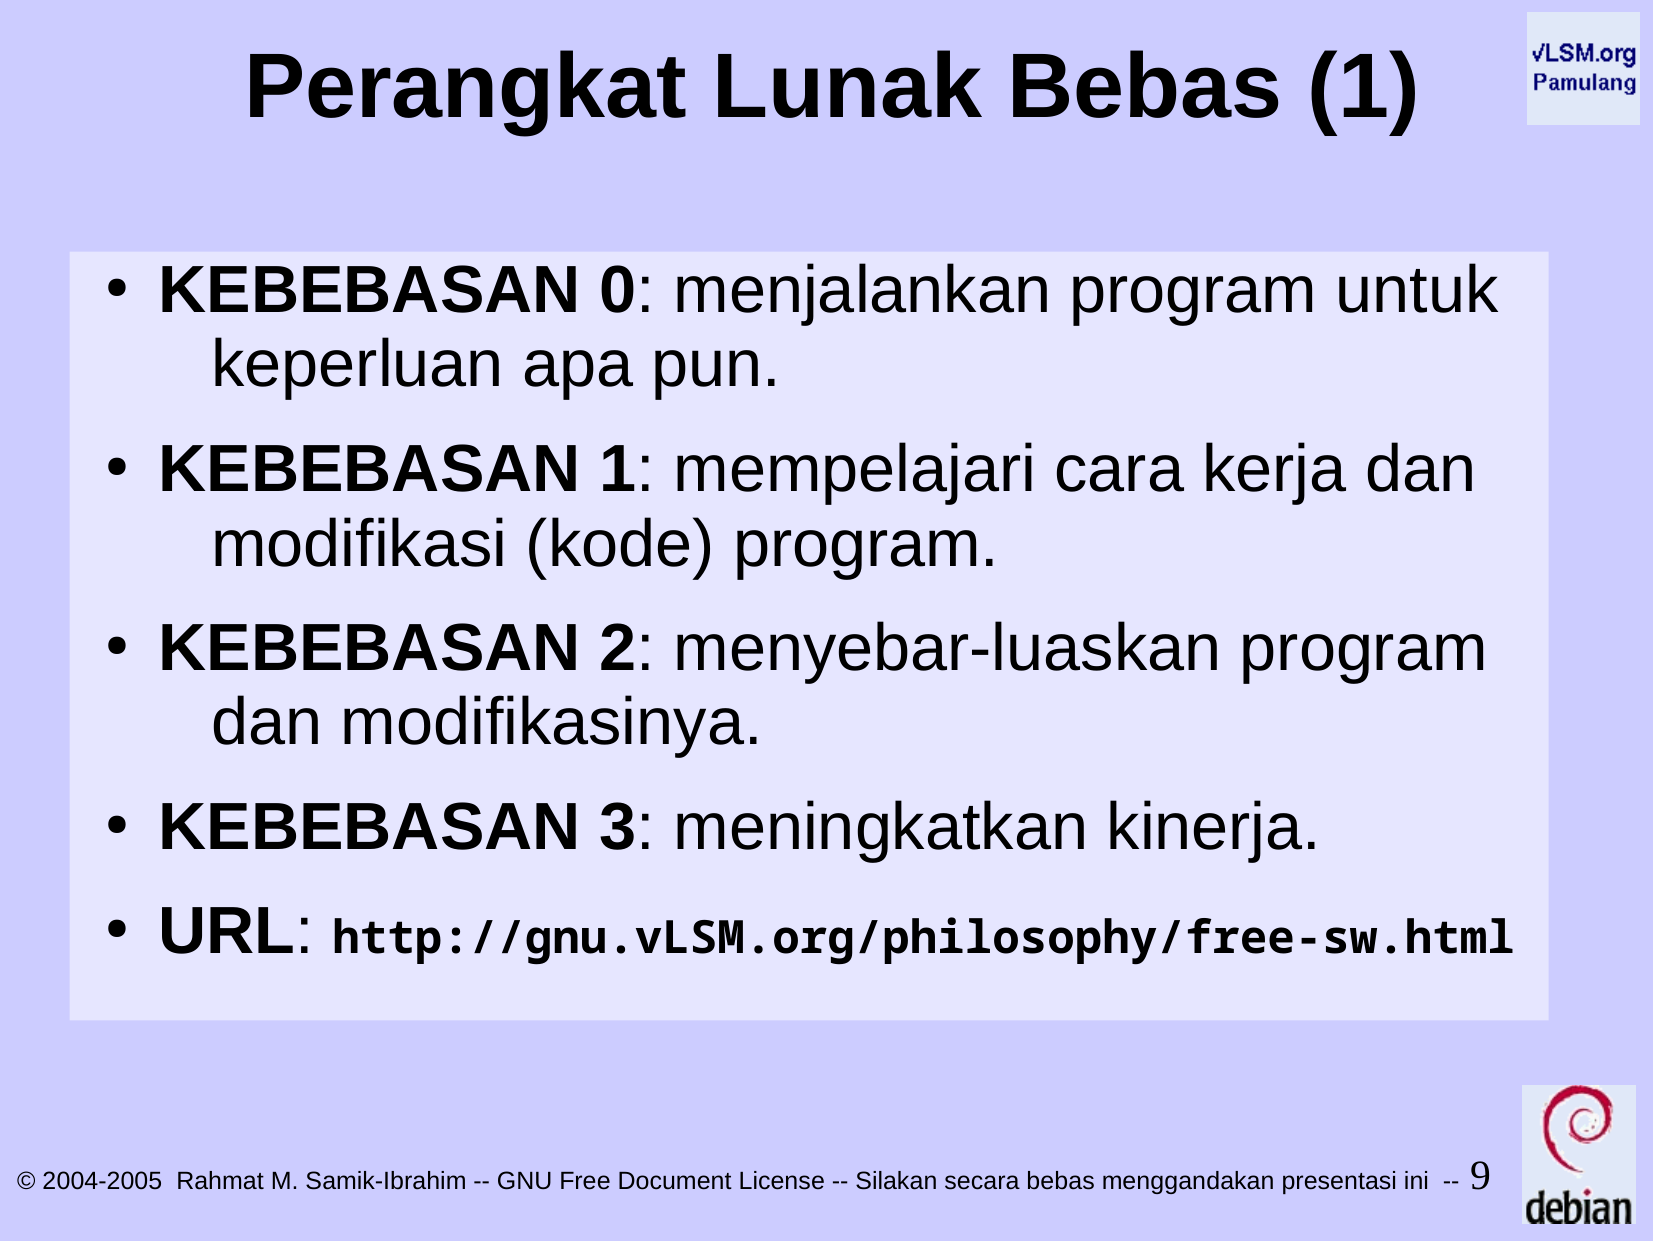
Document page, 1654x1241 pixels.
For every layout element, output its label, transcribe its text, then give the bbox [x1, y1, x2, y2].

title Perangkat Lunak Bebas (1) [40, 31, 1625, 142]
picture [1527, 12, 1640, 125]
list KEBEBASAN 0: menjalankan program untuk keperluan apa pun. KEBEBASAN 1: mempelajari cara kerja dan modifikasi (kode) program. KEBEBASAN 2: menyebar-luaskan program dan modifikasinya. KEBEBASAN 3: meningkatkan kinerja. URL: http://gnu.vLSM.org/philosophy/free-sw.html [69, 251, 1549, 1021]
picture [1522, 1085, 1636, 1224]
